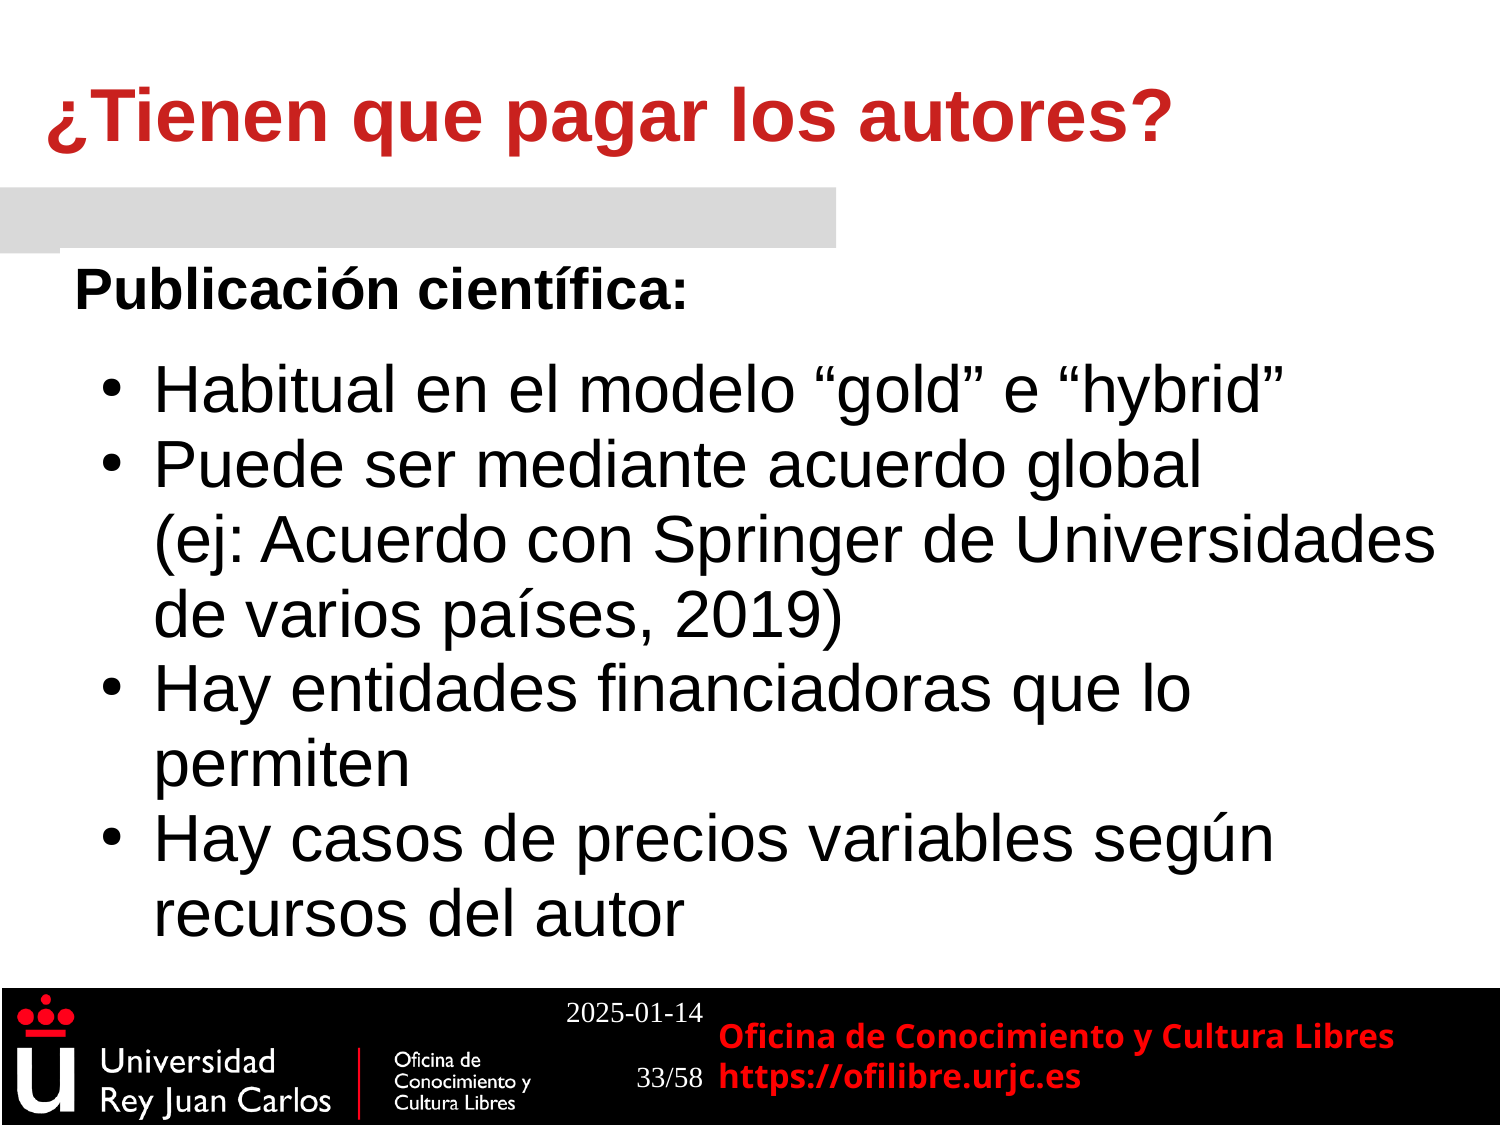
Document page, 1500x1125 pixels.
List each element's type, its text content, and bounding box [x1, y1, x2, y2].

picture [17, 994, 531, 1120]
text_box Habitual en el modelo “gold” e “hybrid” Puede ser mediante acuerdo global (ej: Acuerdo con Springer de Universidades de varios países, 2019) Hay entidades financiadoras que lo permiten Hay casos de precios variables según recursos del autor [67, 345, 1471, 958]
title [75, 7, 1425, 196]
text_box Publicación científica: [60, 248, 1066, 329]
text_box ¿Tienen que pagar los autores? [30, 66, 1306, 249]
